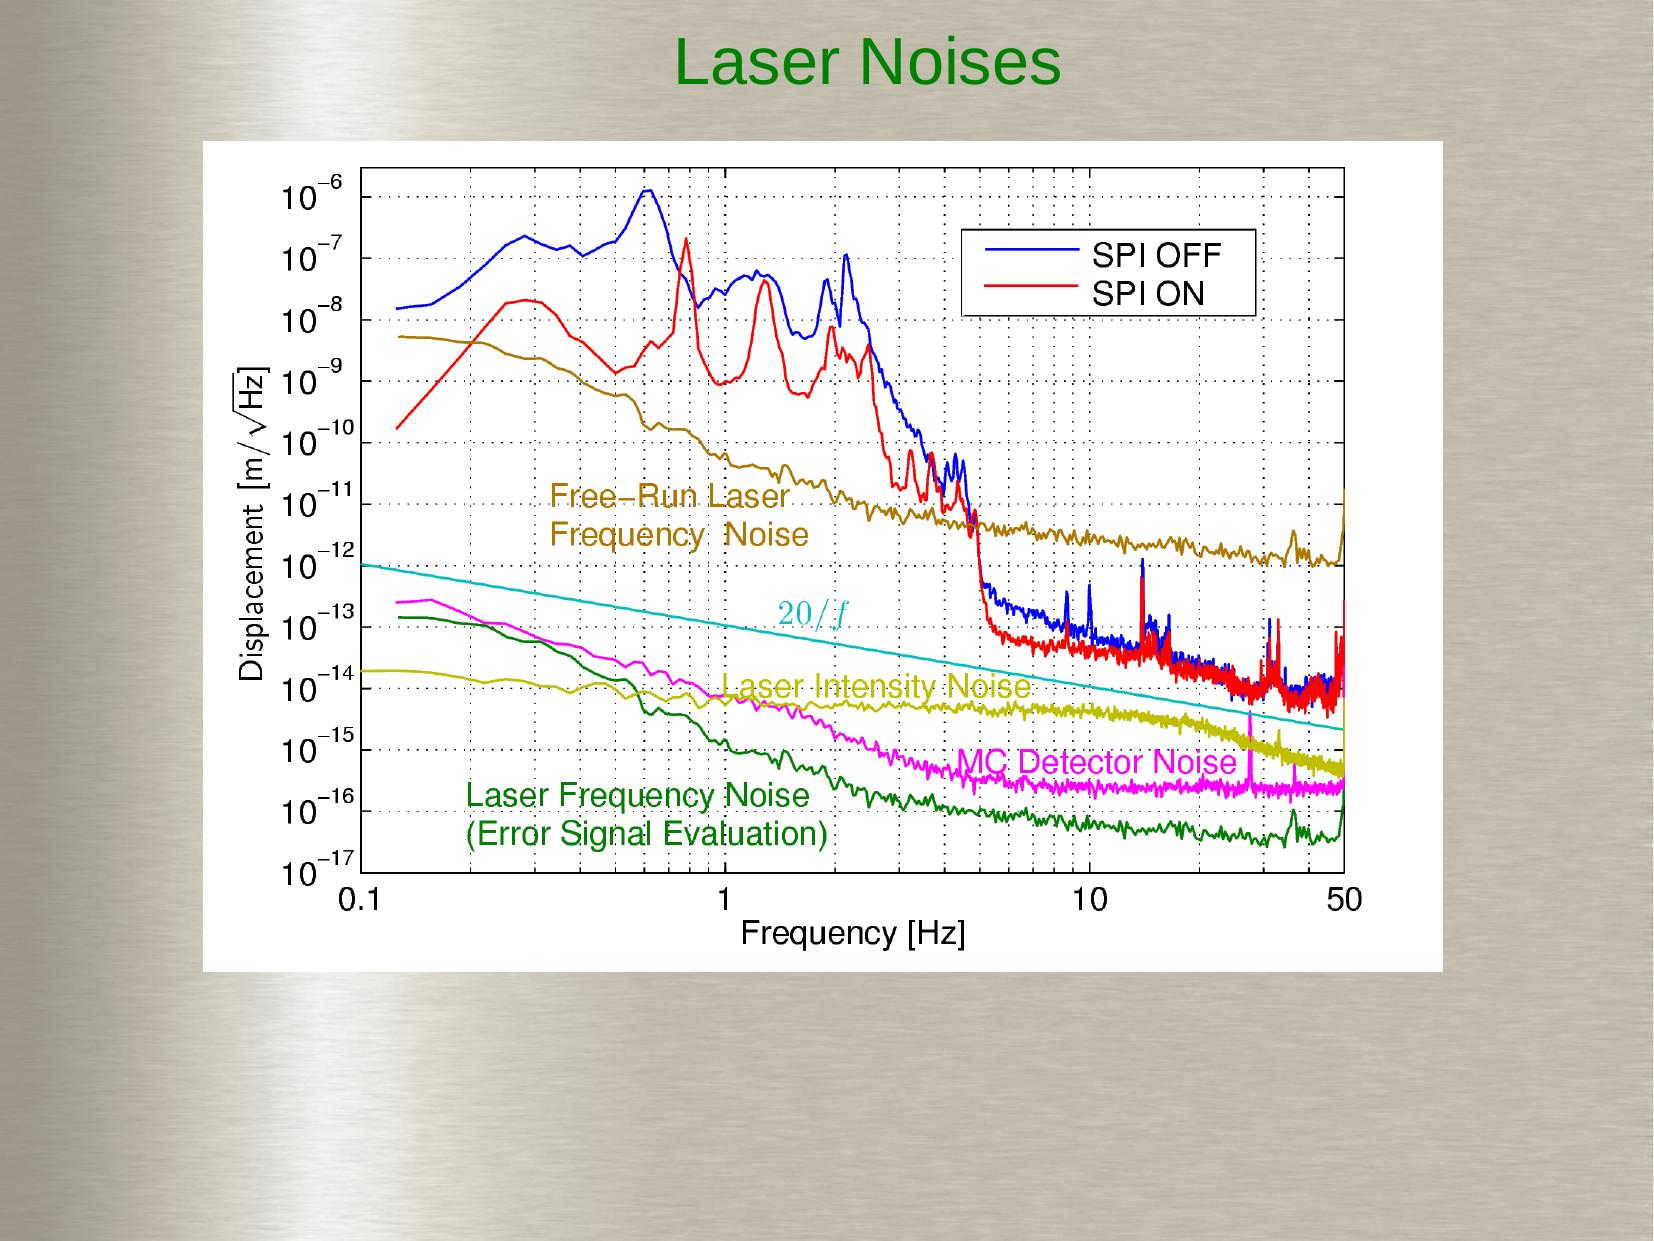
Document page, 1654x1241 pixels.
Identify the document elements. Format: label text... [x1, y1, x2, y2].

text_box Laser Noises [659, 16, 1079, 106]
picture [0, 0, 1654, 1241]
